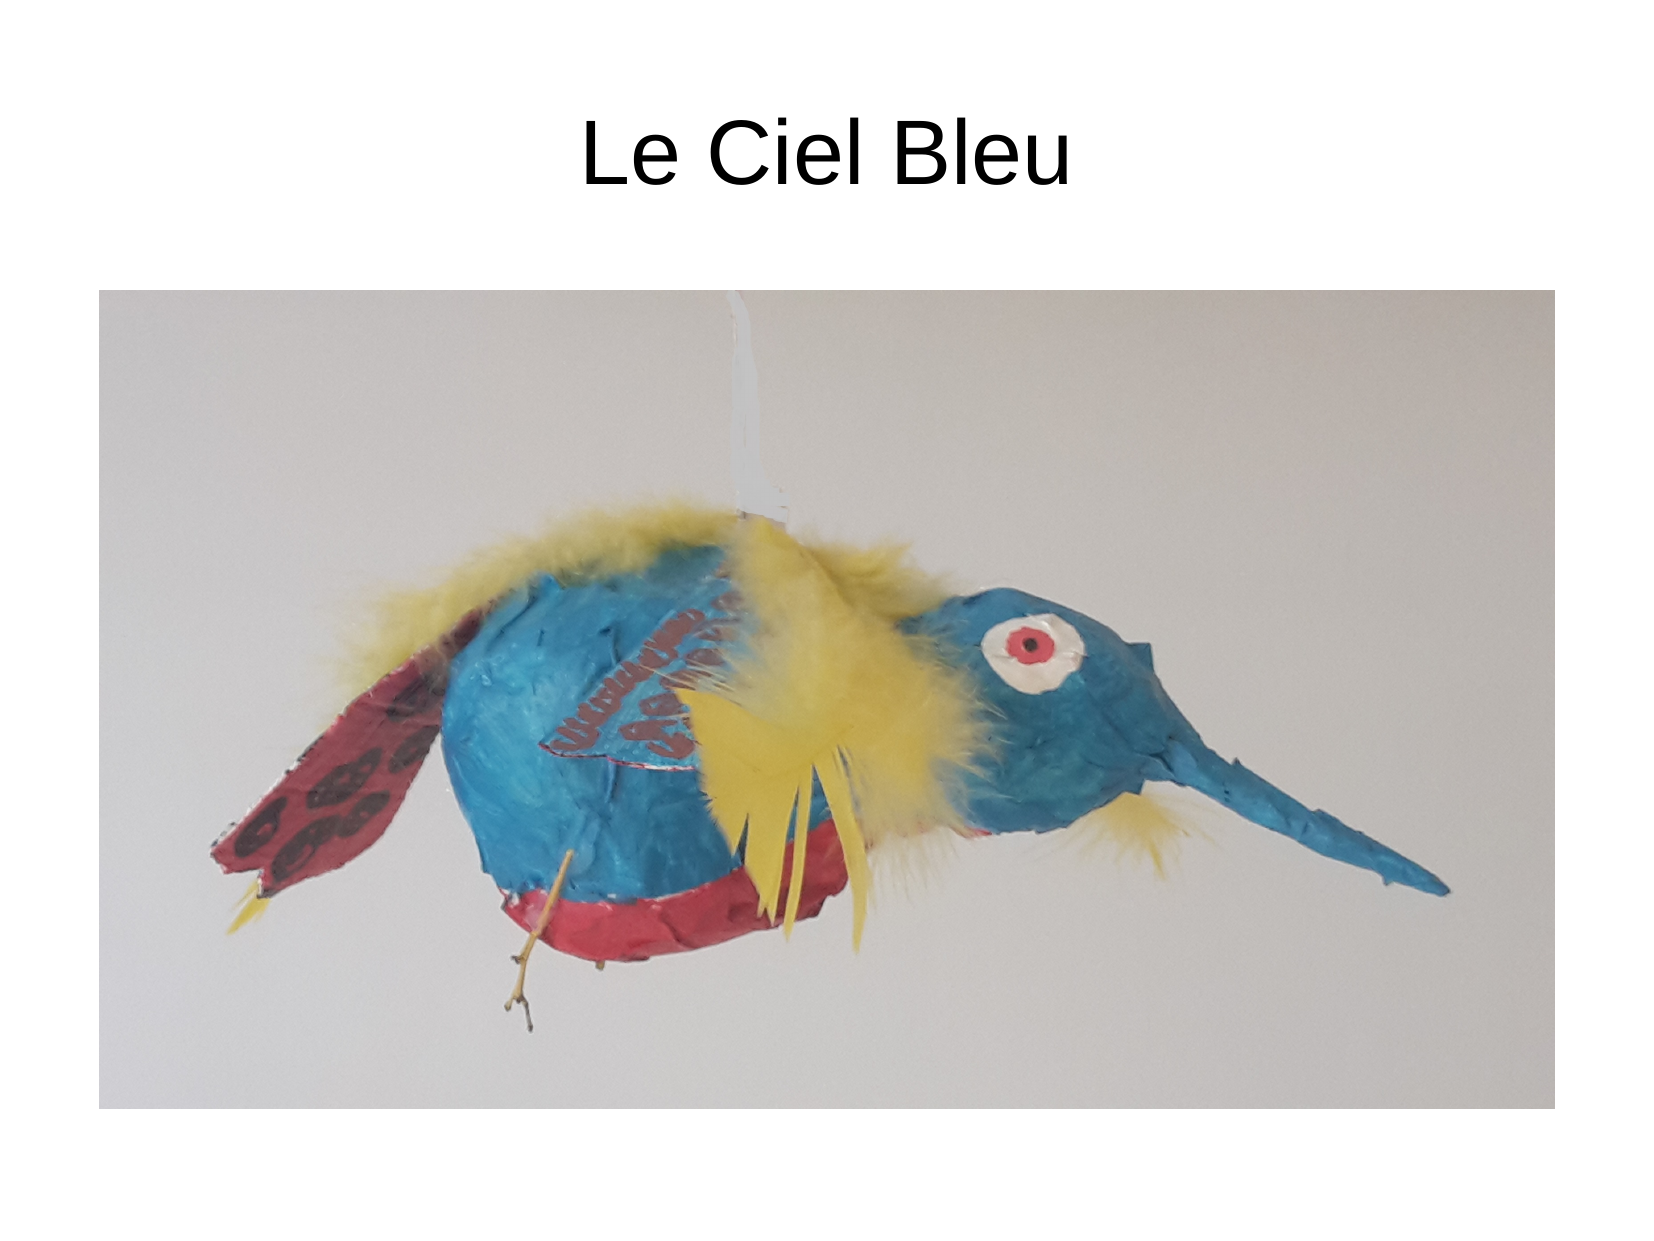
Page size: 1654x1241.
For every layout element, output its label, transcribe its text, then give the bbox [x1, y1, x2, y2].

title Le Ciel Bleu [82, 49, 1571, 257]
picture [99, 290, 1555, 1109]
